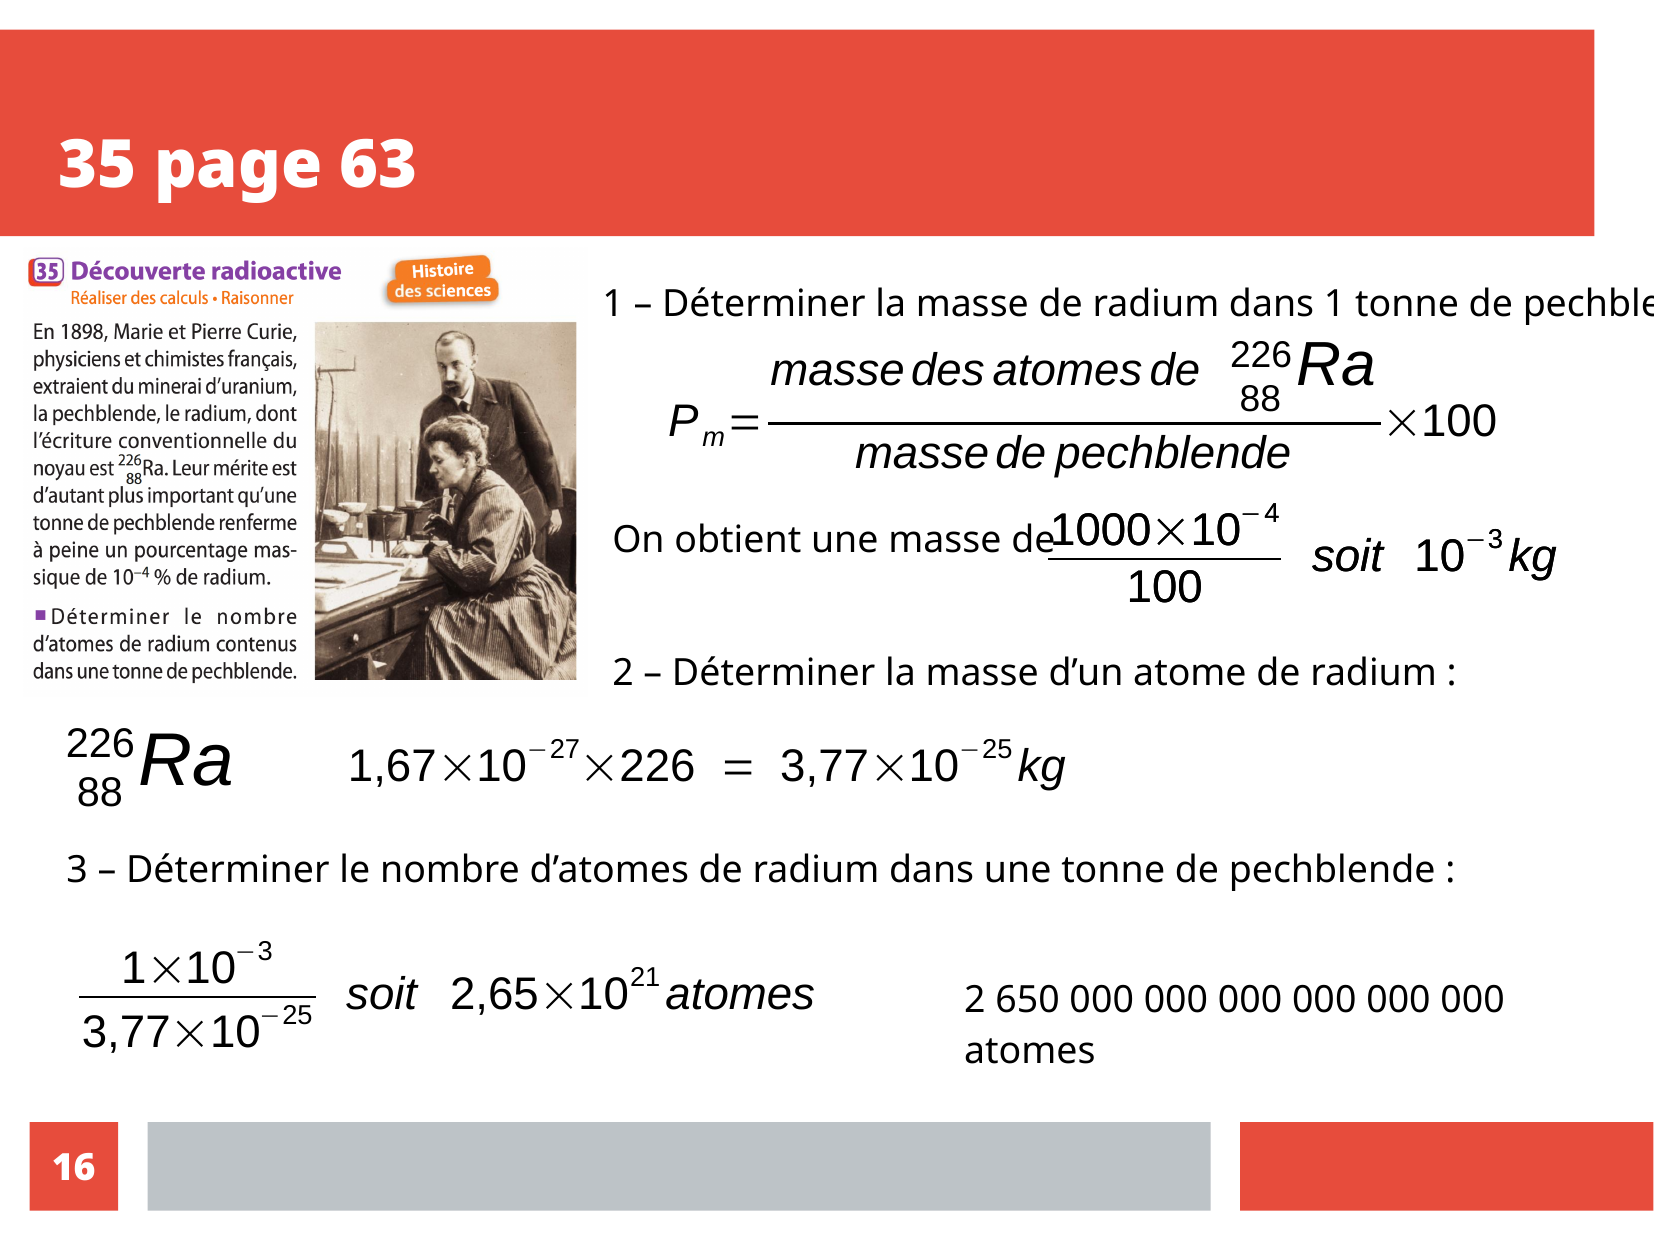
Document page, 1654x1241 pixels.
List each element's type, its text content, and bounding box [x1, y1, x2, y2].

title 35 page 63 [59, 59, 1595, 207]
chart [661, 331, 1504, 478]
chart [70, 935, 824, 1058]
text_box 3 – Déterminer le nombre d’atomes de radium dans une tonne de pechblende : [51, 835, 1571, 898]
text_box On obtient une masse de [597, 504, 1015, 567]
chart [342, 734, 1075, 792]
text_box 2 650 000 000 000 000 000 000 atomes [949, 965, 1571, 1028]
picture [23, 247, 588, 697]
text_box 1 – Déterminer la masse de radium dans 1 tonne de pechblende [587, 268, 1597, 331]
text_box 2 – Déterminer la masse d’un atome de radium : [597, 637, 1361, 700]
chart [1039, 497, 1566, 614]
chart [59, 716, 242, 815]
